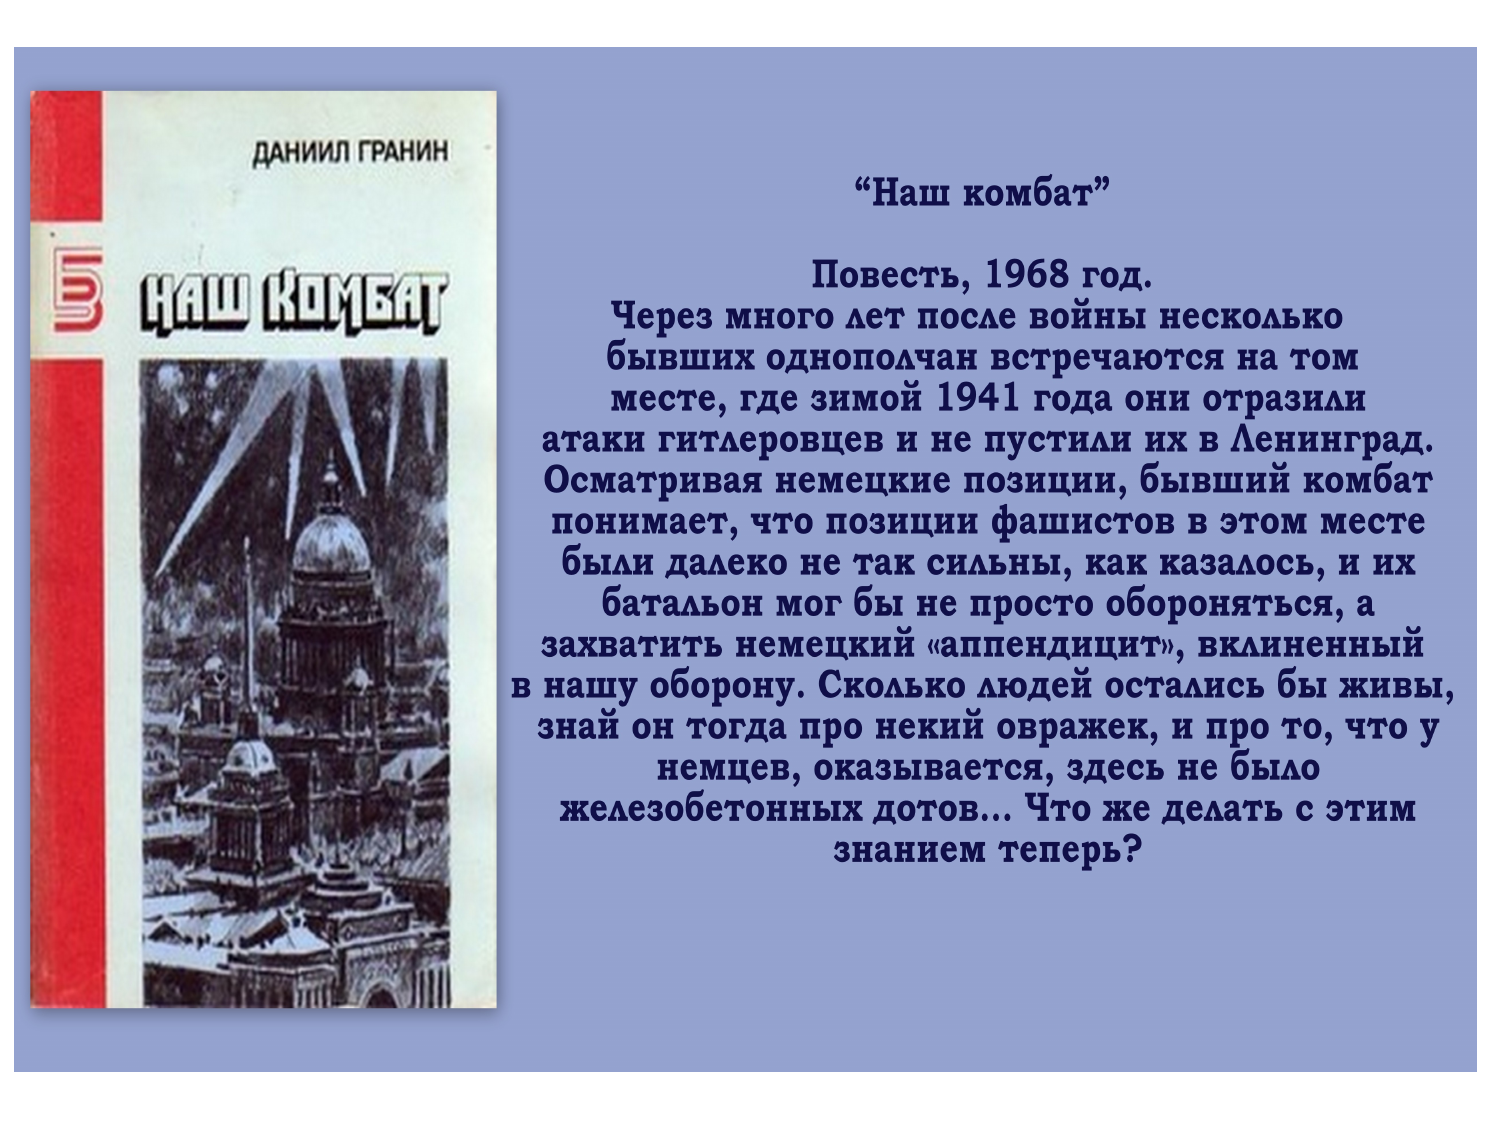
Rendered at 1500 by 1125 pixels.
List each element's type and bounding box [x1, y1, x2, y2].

picture [14, 47, 1477, 1072]
